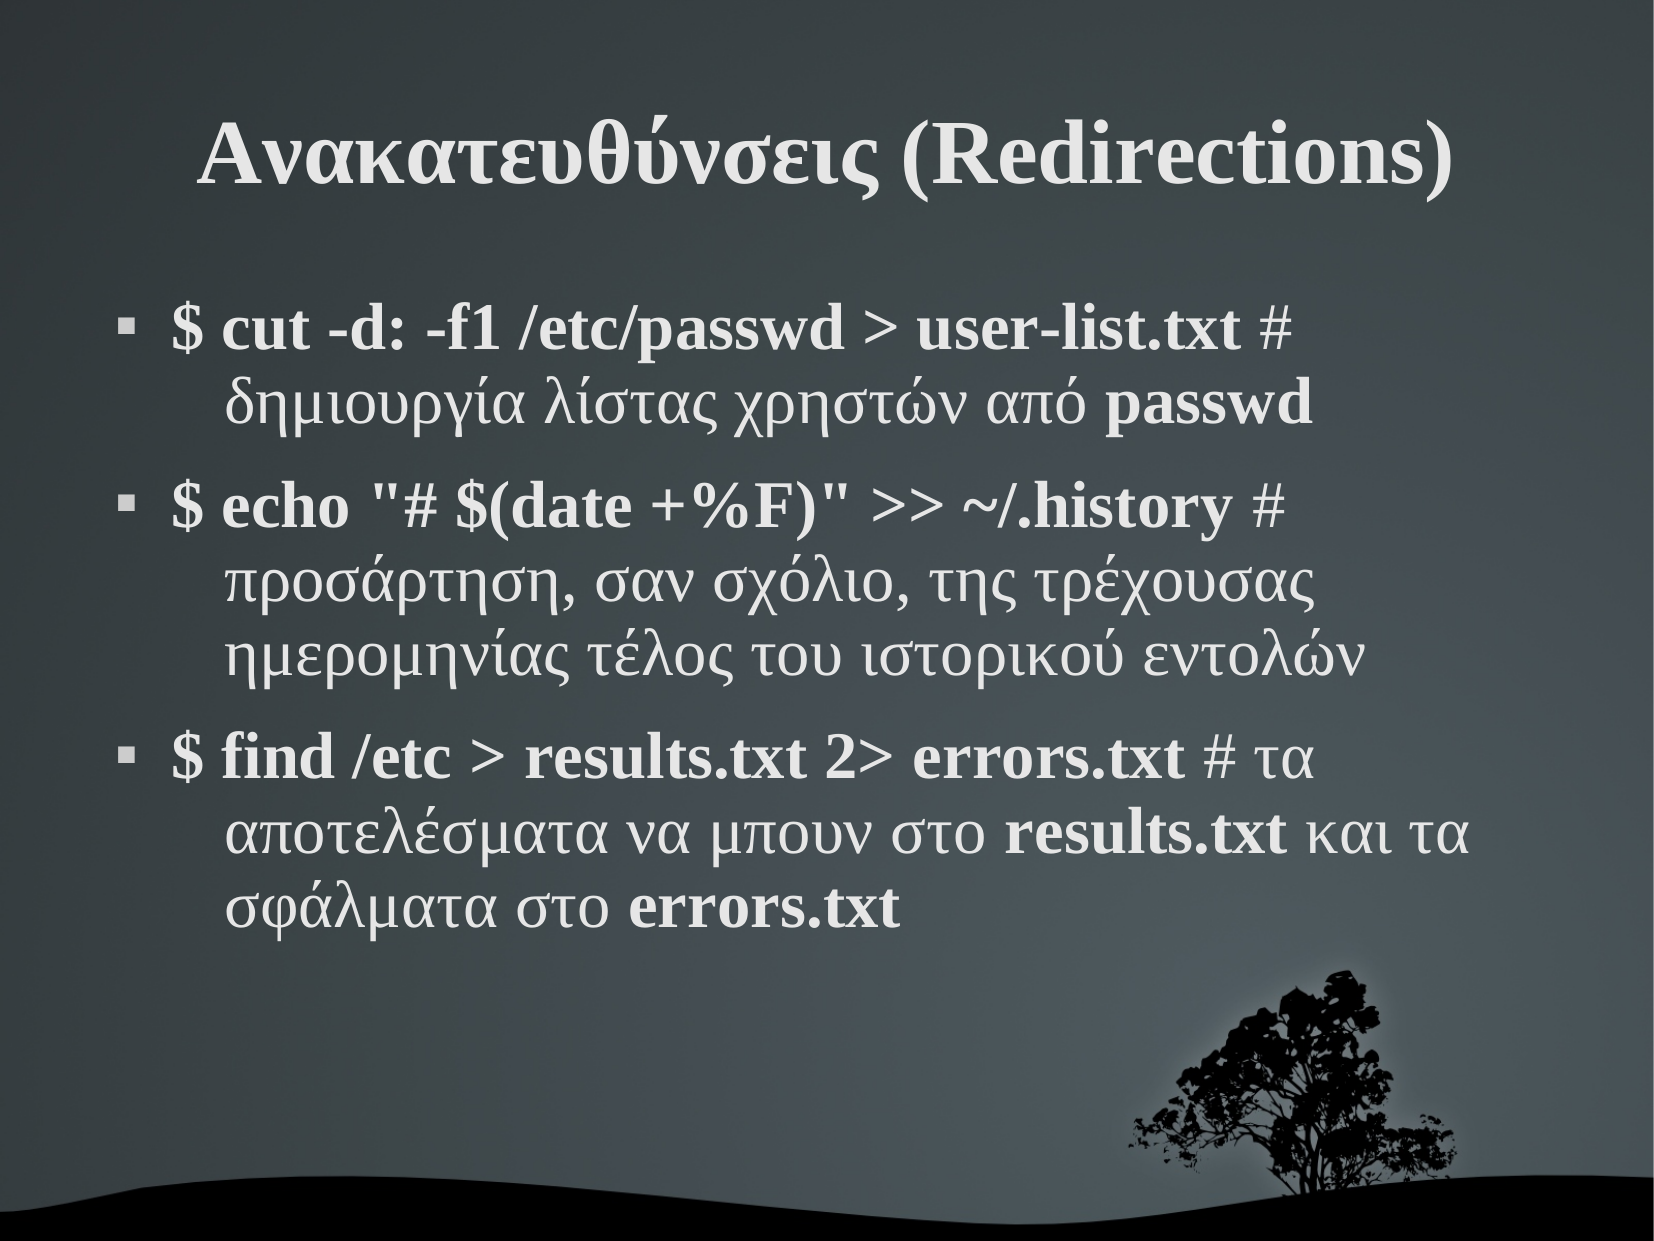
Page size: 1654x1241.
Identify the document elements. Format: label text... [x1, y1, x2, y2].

list $ cut -d: -f1 /etc/passwd > user-list.txt # δημιουργία λίστας χρηστών από passwd $ echo "# $(date +%F)" >> ~/.history # προσάρτηση, σαν σχόλιο, της τρέχουσας ημερομηνίας τέλος του ιστορικού εντολών $ find /etc > results.txt 2> errors.txt # τα αποτελέσματα να μπουν στο results.txt και τα σφάλματα στο errors.txt [82, 290, 1571, 1109]
picture [0, 0, 1654, 1241]
title Ανακατευθύνσεις (Redirections) [82, 49, 1571, 257]
